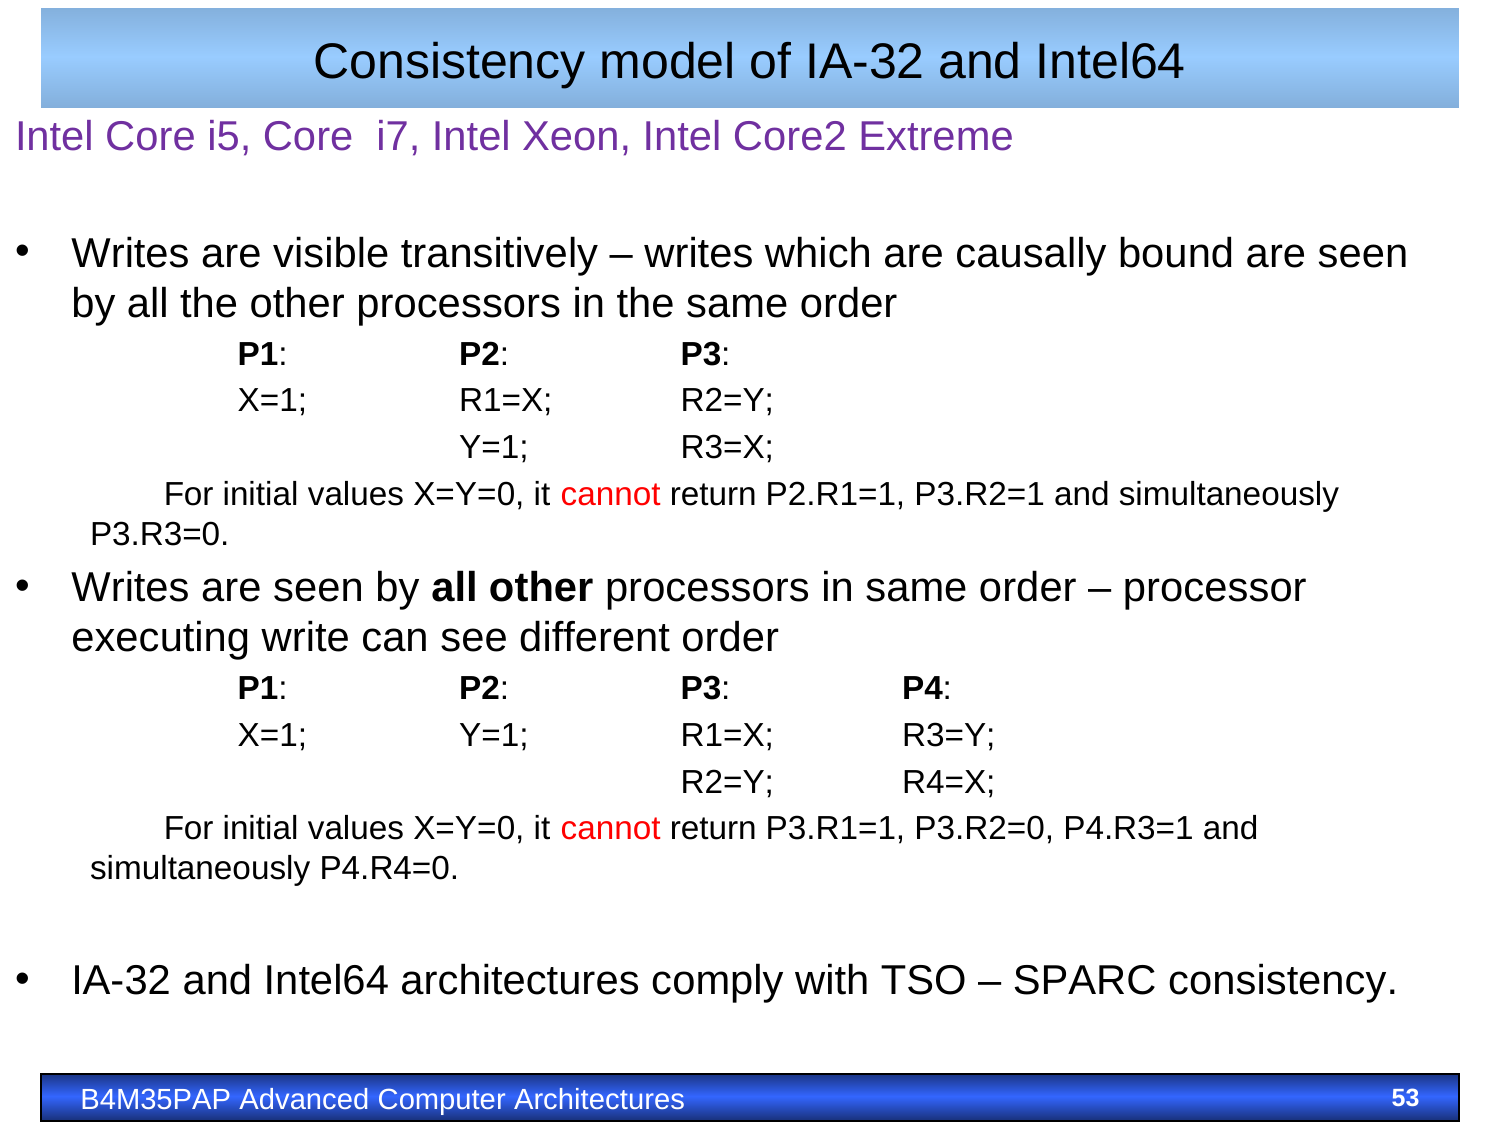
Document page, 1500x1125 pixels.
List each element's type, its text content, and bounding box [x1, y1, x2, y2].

list Intel Core i5, Core i7, Intel Xeon, Intel Core2 Extreme Writes are visible transitively – writes which are causally bound are seen by all the other processors in the same order P1: P2: P3: X=1; R1=X; R2=Y; Y=1; R3=X; For initial values X=Y=0, it cannot return P2.R1=1, P3.R2=1 and simultaneously P3.R3=0. Writes are seen by all other processors in same order – processor executing write can see different order P1: P2: P3: P4: X=1; Y=1; R1=X; R3=Y; R2=Y; R4=X; For initial values X=Y=0, it cannot return P3.R1=1, P3.R2=0, P4.R3=1 and simultaneously P4.R4=0. IA-32 and Intel64 architectures comply with TSO – SPARC consistency. [0, 101, 1462, 976]
title Consistency model of IA-32 and Intel64 [41, 8, 1459, 108]
